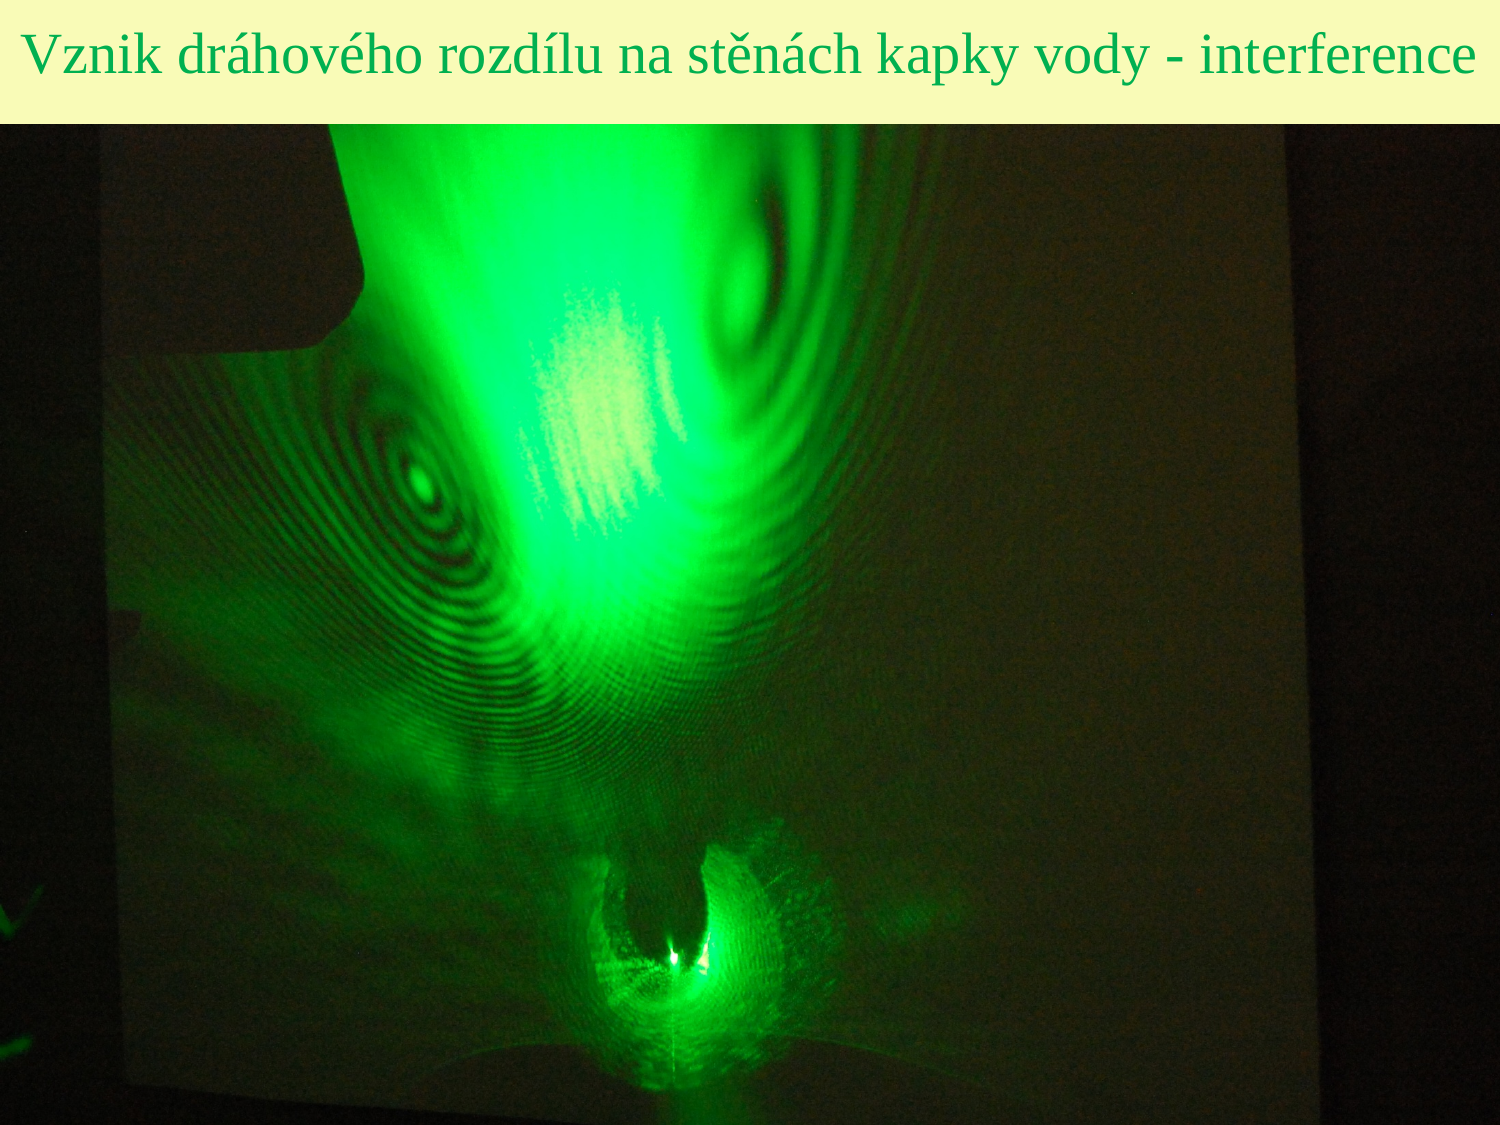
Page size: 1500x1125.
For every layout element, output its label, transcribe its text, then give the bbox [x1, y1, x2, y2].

text_box Vznik dráhového rozdílu na stěnách kapky vody - interference [5, 0, 1494, 93]
picture [0, 124, 1500, 1125]
